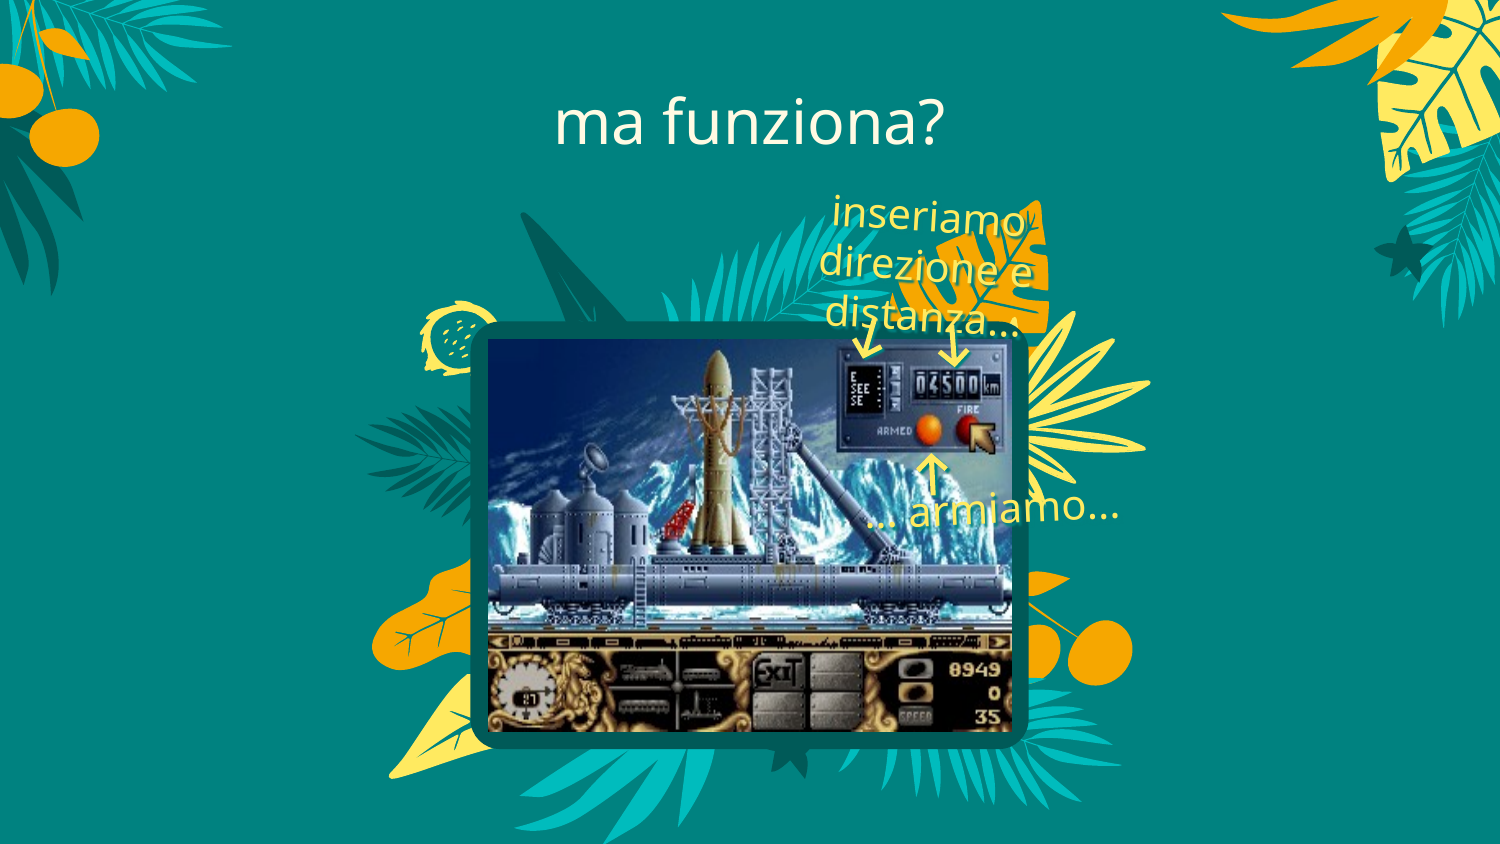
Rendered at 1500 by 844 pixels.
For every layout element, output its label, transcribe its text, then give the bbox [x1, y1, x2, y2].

title ma funziona? [118, 72, 1382, 167]
text_box [916, 453, 948, 496]
text_box [972, 326, 980, 331]
picture [488, 339, 1012, 732]
text_box [969, 323, 980, 328]
text_box [883, 211, 890, 219]
picture [858, 339, 865, 347]
title inseriamo direzione e distanza... [701, 207, 1152, 323]
text_box [1019, 200, 1044, 228]
text_box [856, 304, 865, 313]
text_box [849, 304, 853, 314]
text_box [354, 212, 1151, 844]
text_box [830, 306, 838, 311]
text_box [903, 322, 911, 327]
title ... armiamo... [767, 454, 1217, 560]
